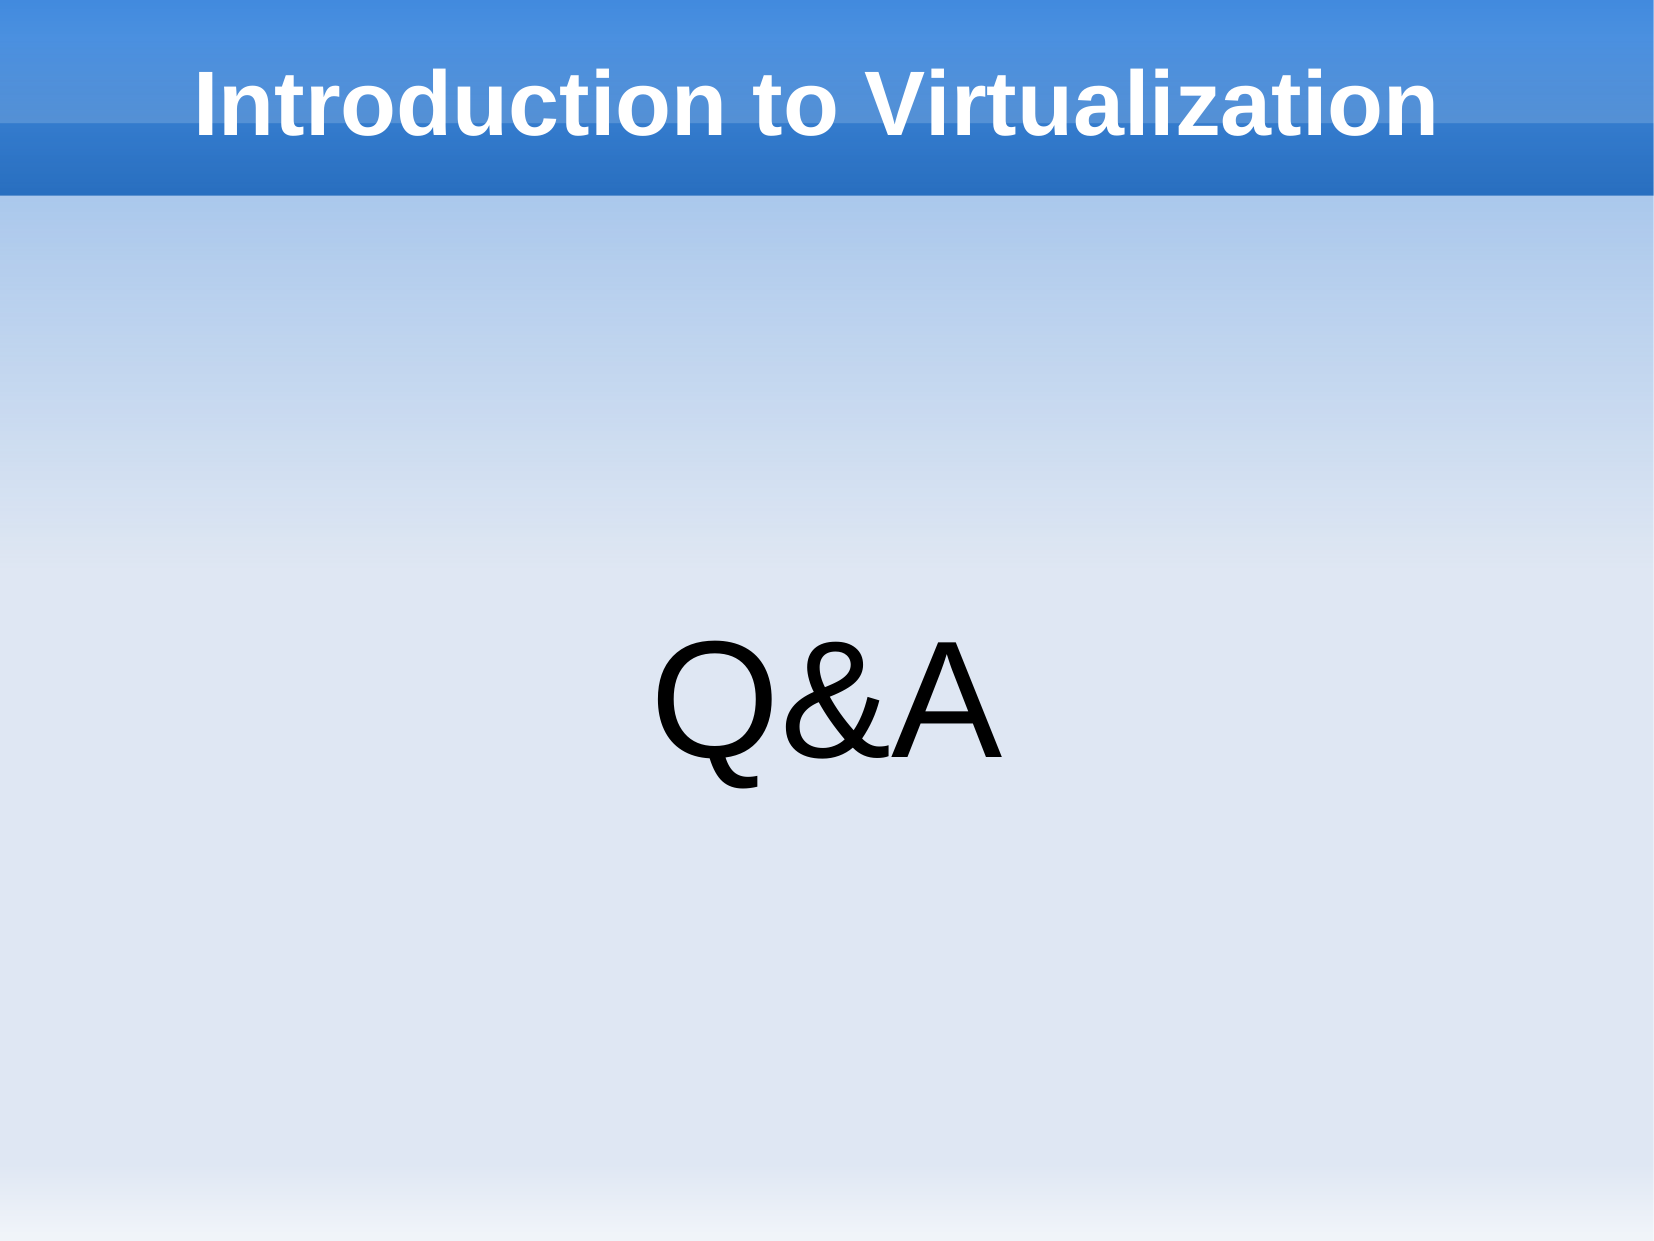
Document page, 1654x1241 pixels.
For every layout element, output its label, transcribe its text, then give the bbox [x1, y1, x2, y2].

subtitle Q&A [82, 290, 1571, 1109]
title Introduction to Virtualization [76, 0, 1565, 208]
picture [0, 0, 1654, 1241]
